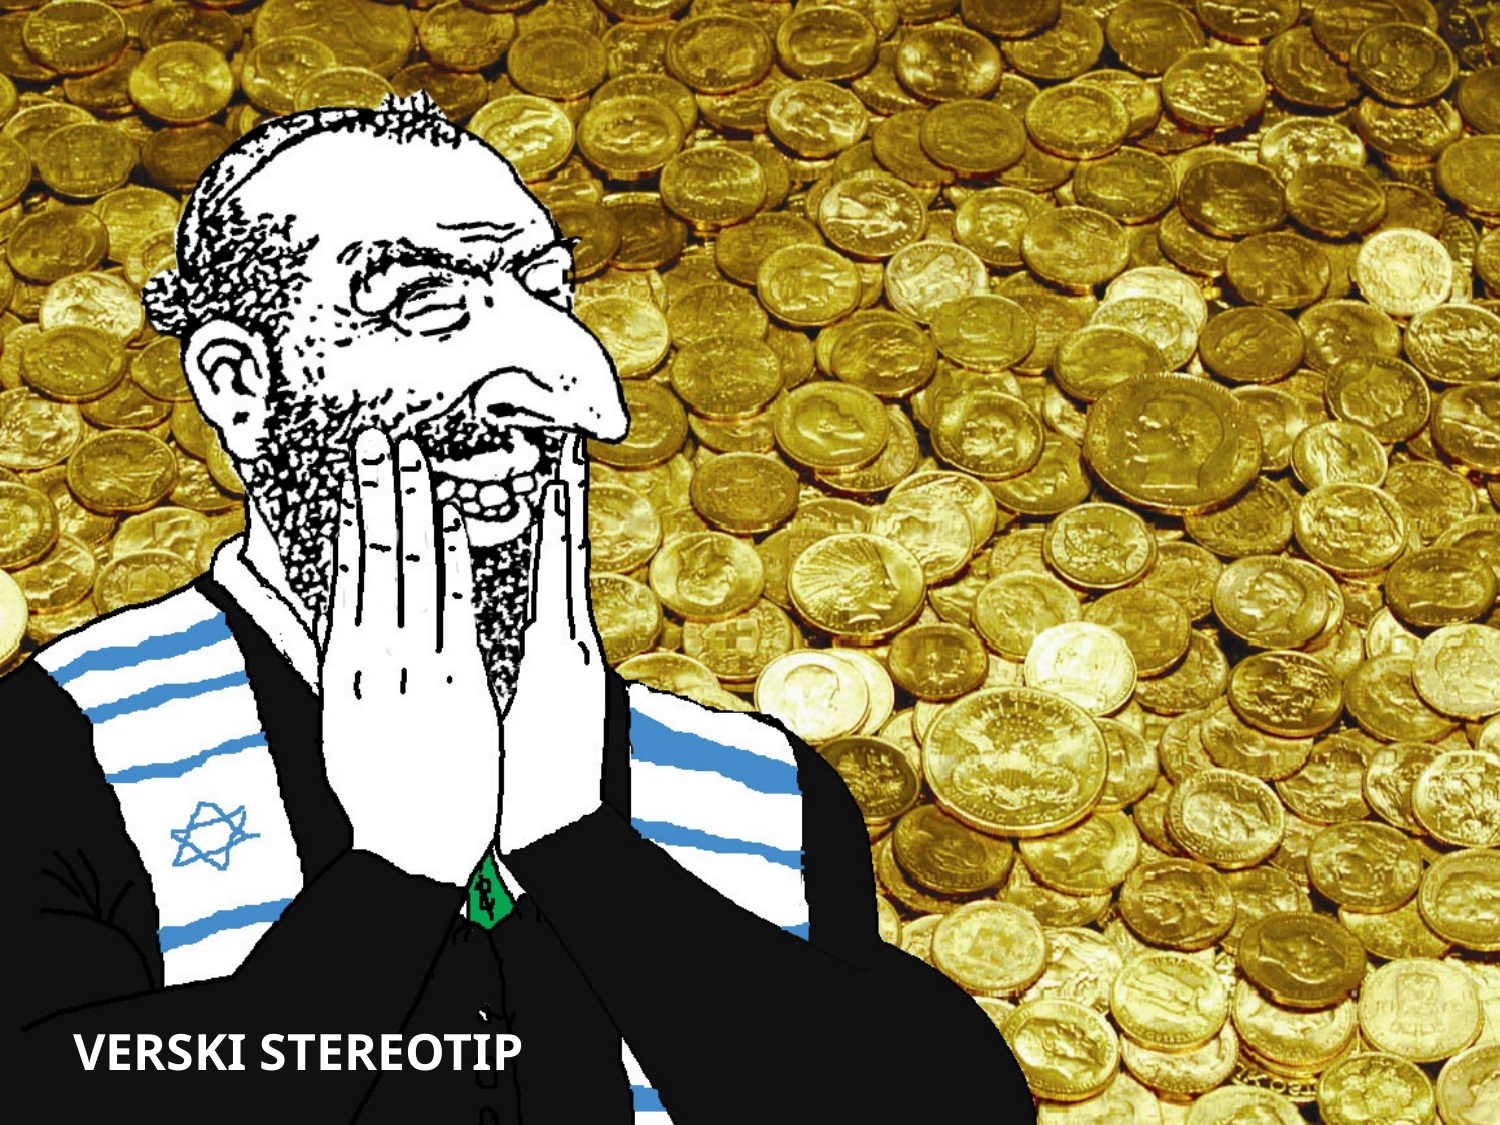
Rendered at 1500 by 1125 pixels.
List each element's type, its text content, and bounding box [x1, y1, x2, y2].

picture [0, 0, 1500, 1125]
text_box VERSKI STEREOTIP [58, 1019, 563, 1089]
